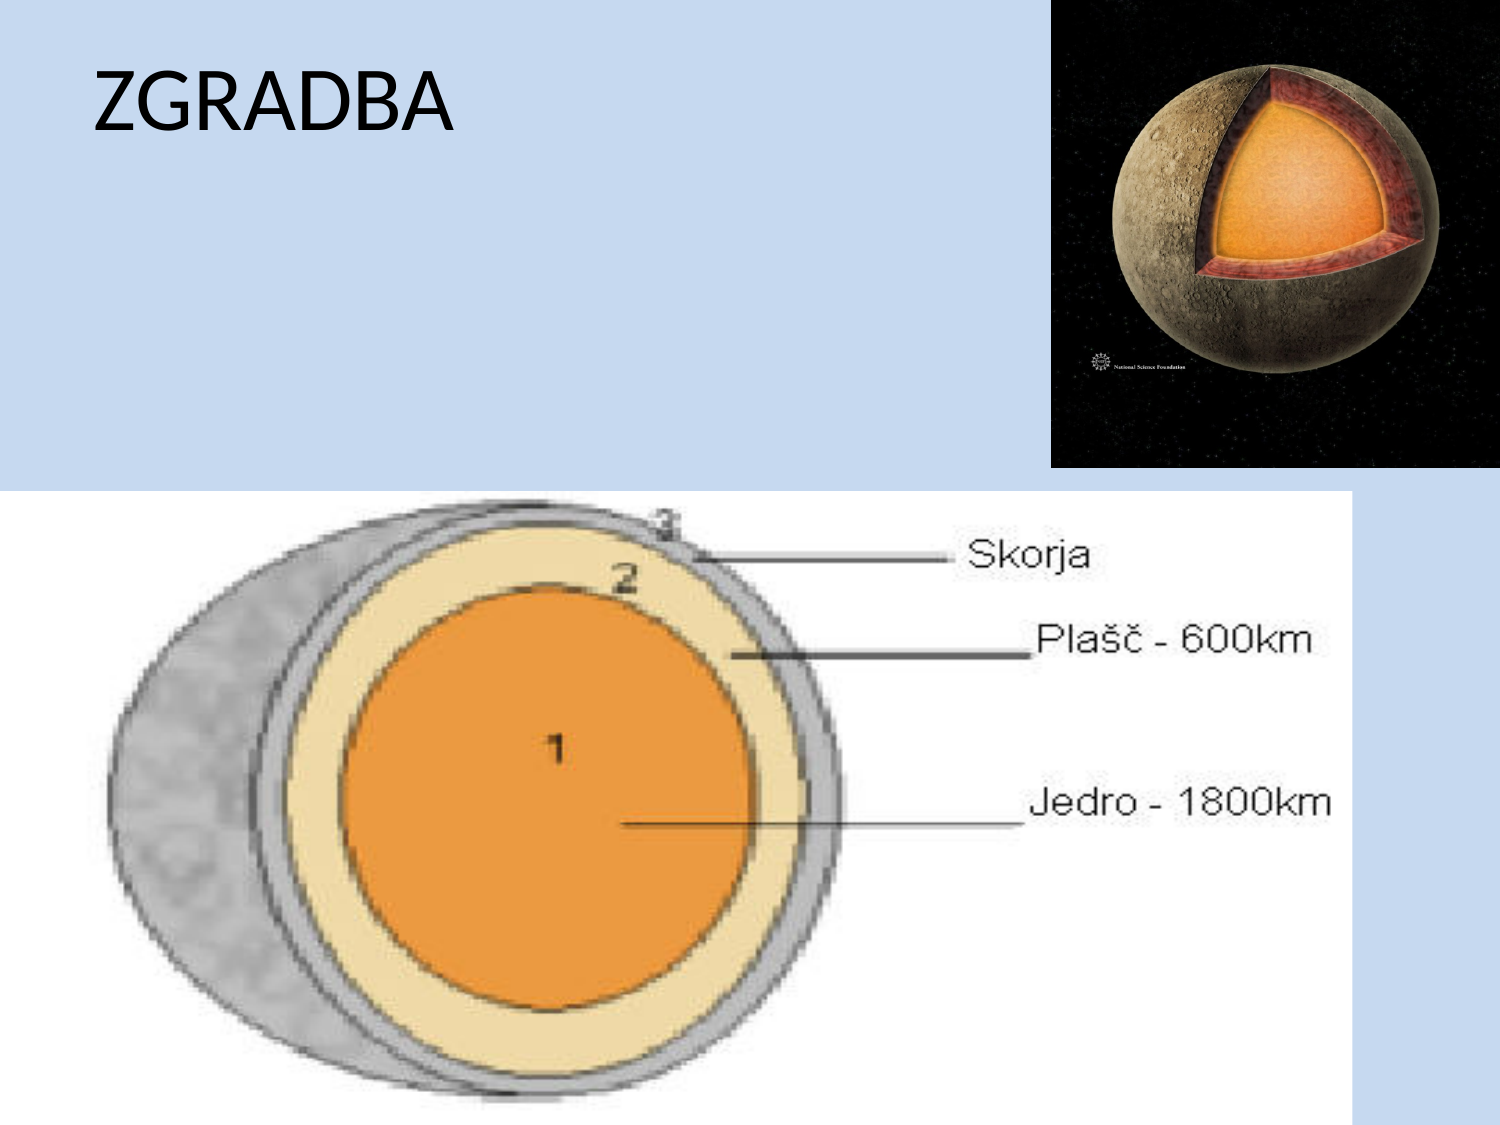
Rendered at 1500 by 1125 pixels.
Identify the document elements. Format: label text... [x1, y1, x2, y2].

title ZGRADBA [0, 0, 550, 188]
picture [0, 491, 1353, 1125]
picture [1051, 0, 1500, 468]
